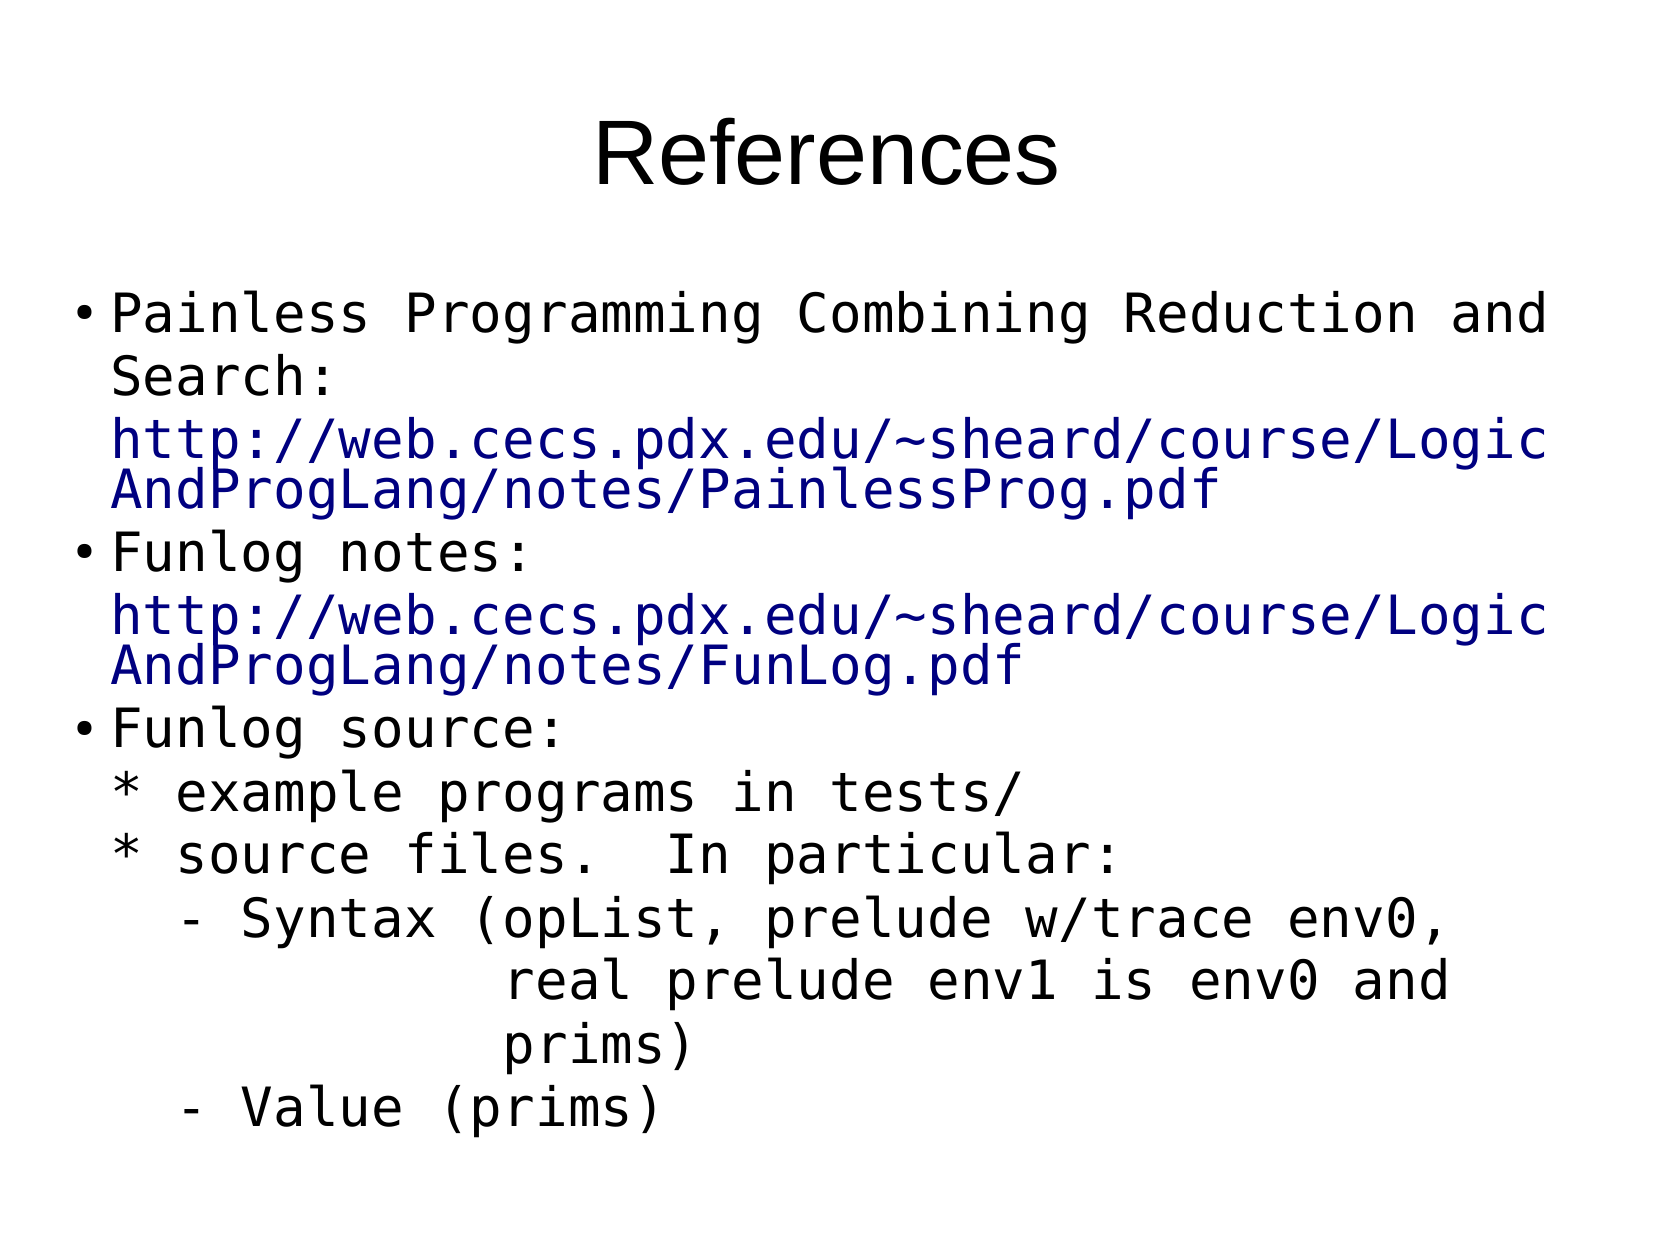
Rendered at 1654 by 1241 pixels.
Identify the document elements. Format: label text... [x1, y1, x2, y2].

text_box Painless Programming Combining Reduction and Search: http://web.cecs.pdx.edu/~sheard/course/LogicAndProgLang/notes/PainlessProg.pdf Funlog notes: http://web.cecs.pdx.edu/~sheard/course/LogicAndProgLang/notes/FunLog.pdf Funlog source: * example programs in tests/ * source files. In particular: - Syntax (opList, prelude w/trace env0, real prelude env1 is env0 and prims) - Value (prims) [60, 274, 1576, 1046]
title References [82, 49, 1571, 257]
